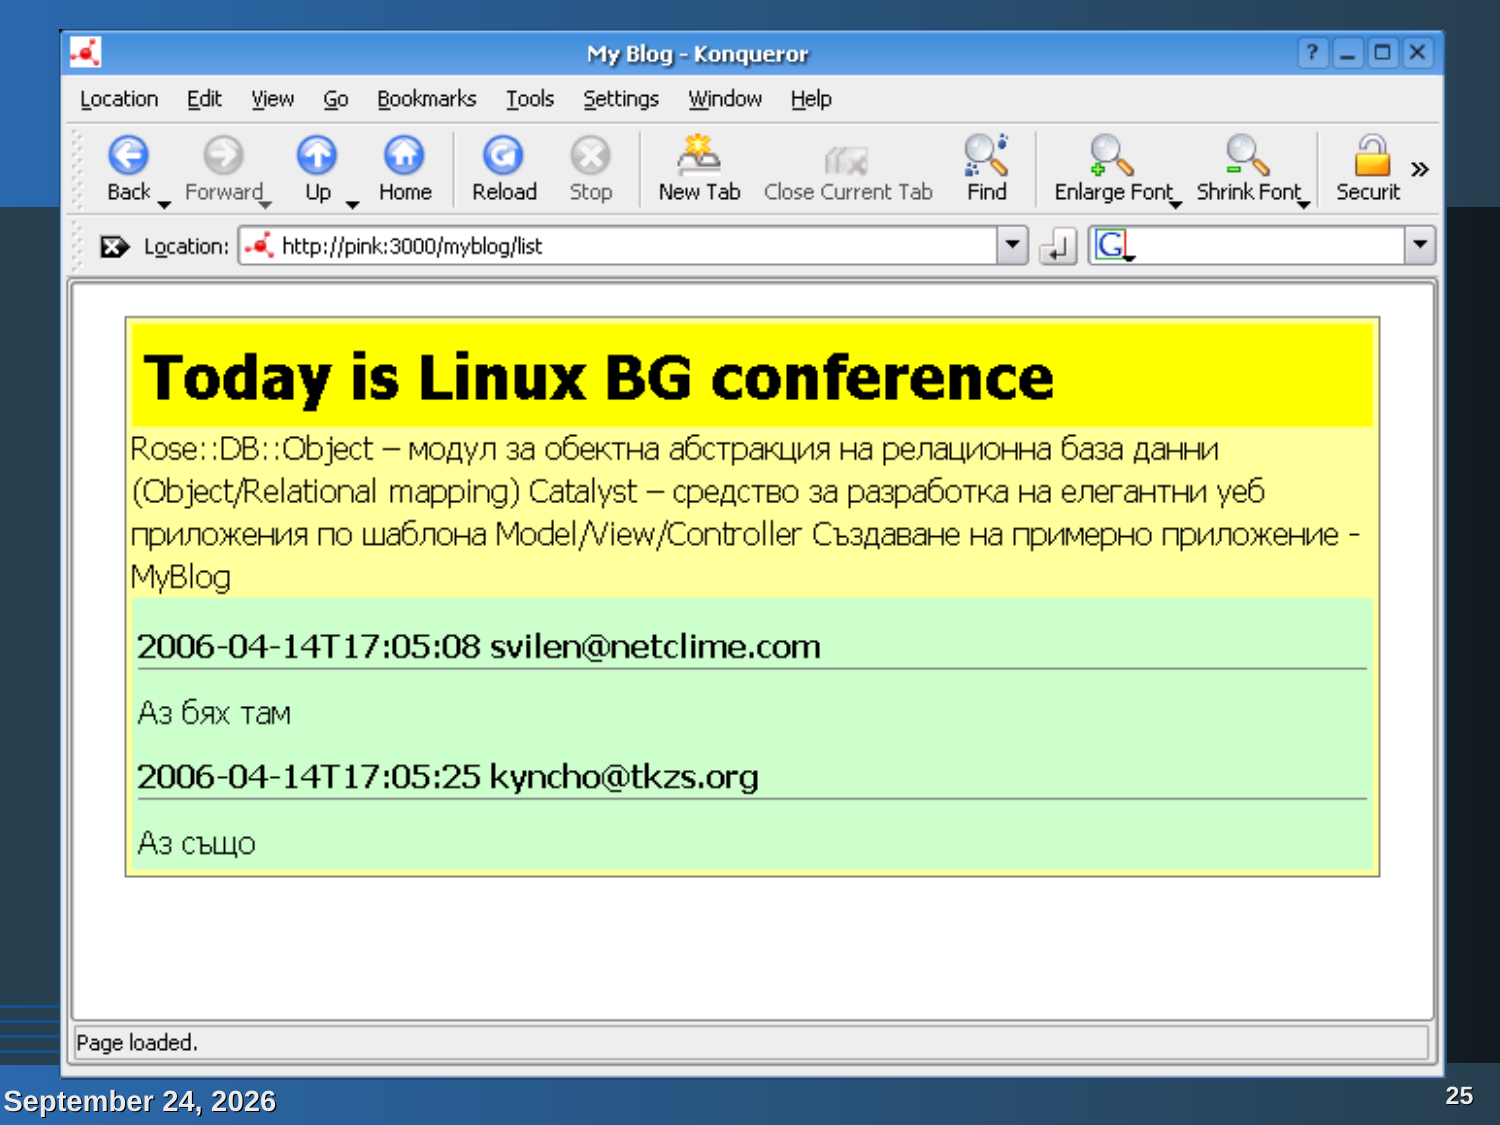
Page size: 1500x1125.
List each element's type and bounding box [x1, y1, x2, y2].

picture [59, 29, 1447, 1080]
